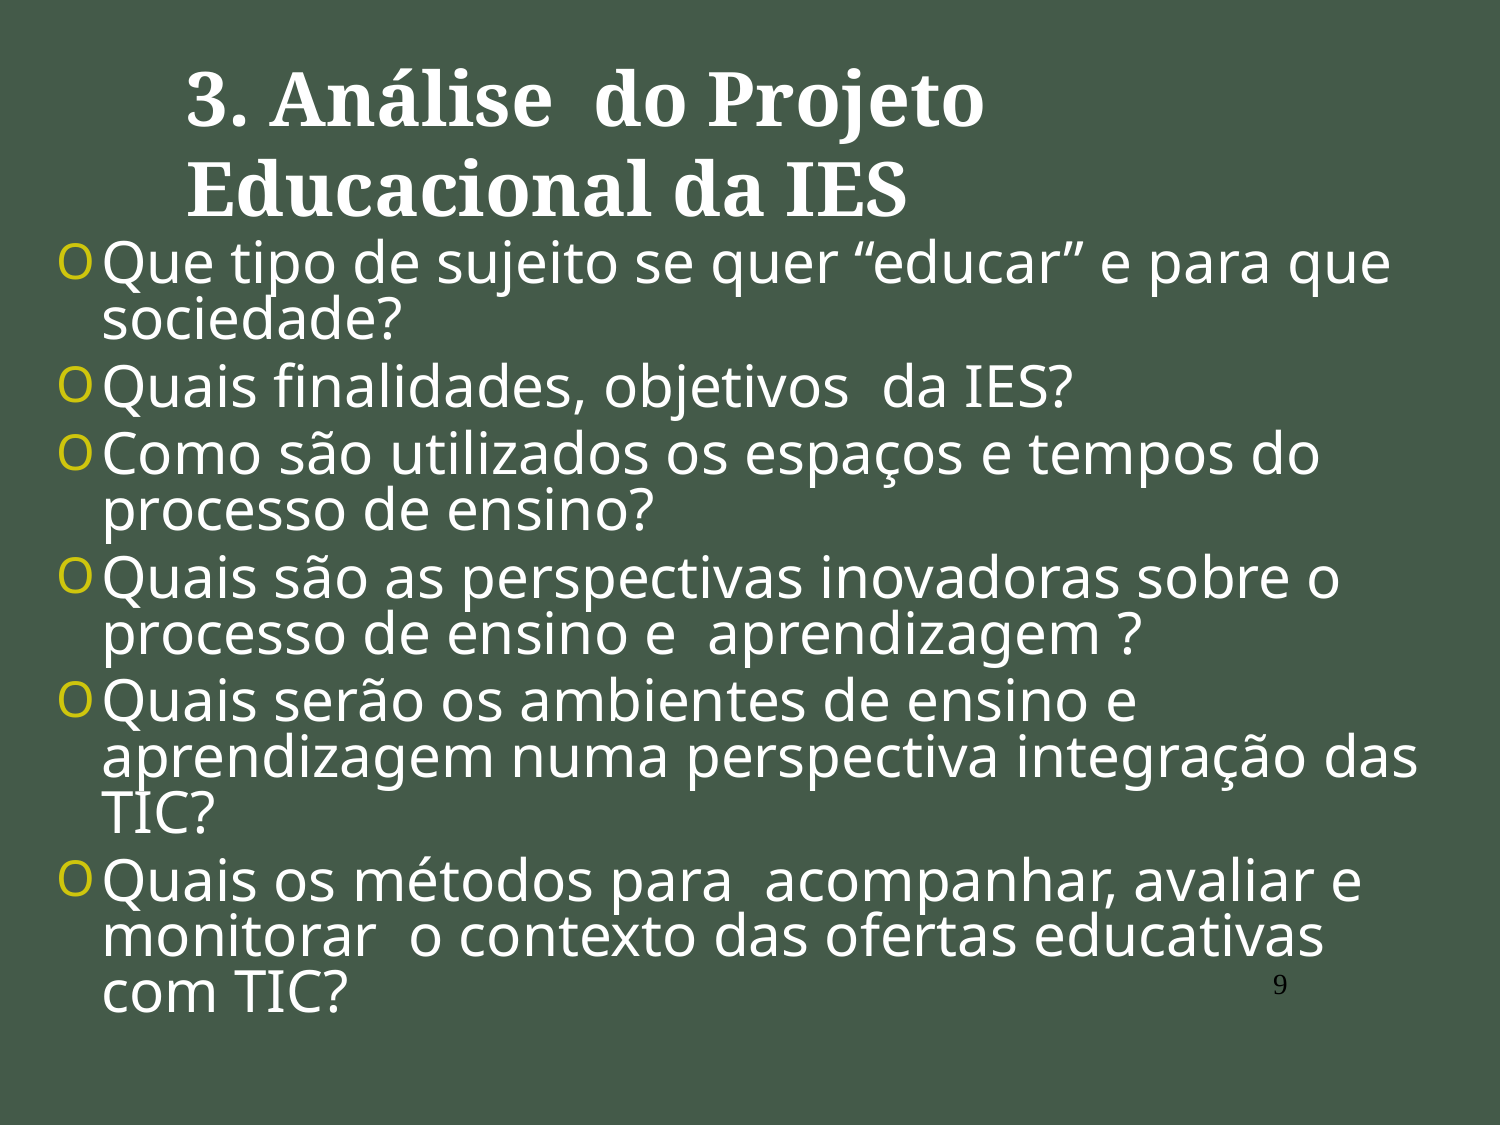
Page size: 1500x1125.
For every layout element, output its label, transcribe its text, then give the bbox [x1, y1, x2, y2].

list Que tipo de sujeito se quer “educar” e para que sociedade? Quais finalidades, objetivos da IES? Como são utilizados os espaços e tempos do processo de ensino? Quais são as perspectivas inovadoras sobre o processo de ensino e aprendizagem ? Quais serão os ambientes de ensino e aprendizagem numa perspectiva integração das TIC? Quais os métodos para acompanhar, avaliar e monitorar o contexto das ofertas educativas com TIC? [41, 231, 1436, 1071]
title 3. Análise do Projeto Educacional da IES [171, 42, 1314, 231]
slide_number <número> [1258, 952, 1350, 1013]
